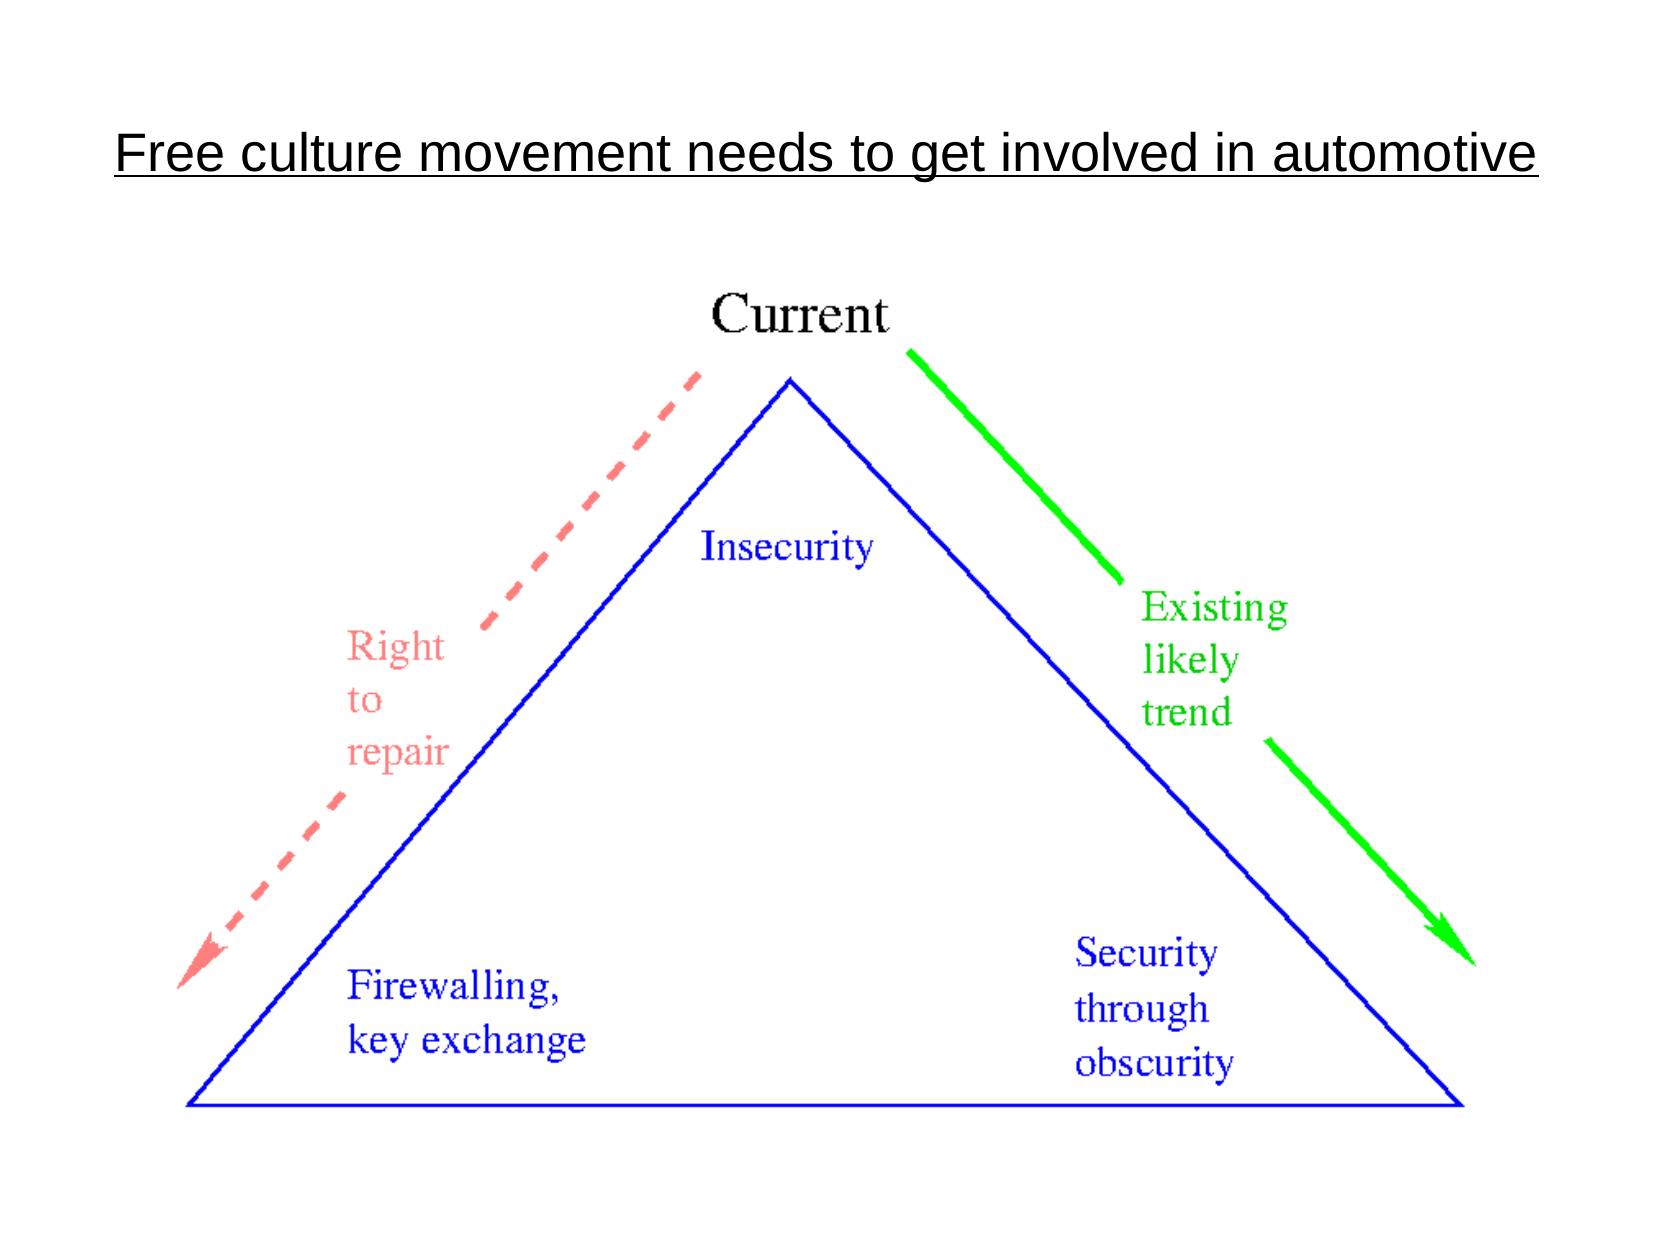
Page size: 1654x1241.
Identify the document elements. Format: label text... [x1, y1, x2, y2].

title Free culture movement needs to get involved in automotive [82, 49, 1571, 257]
picture [171, 290, 1483, 1109]
